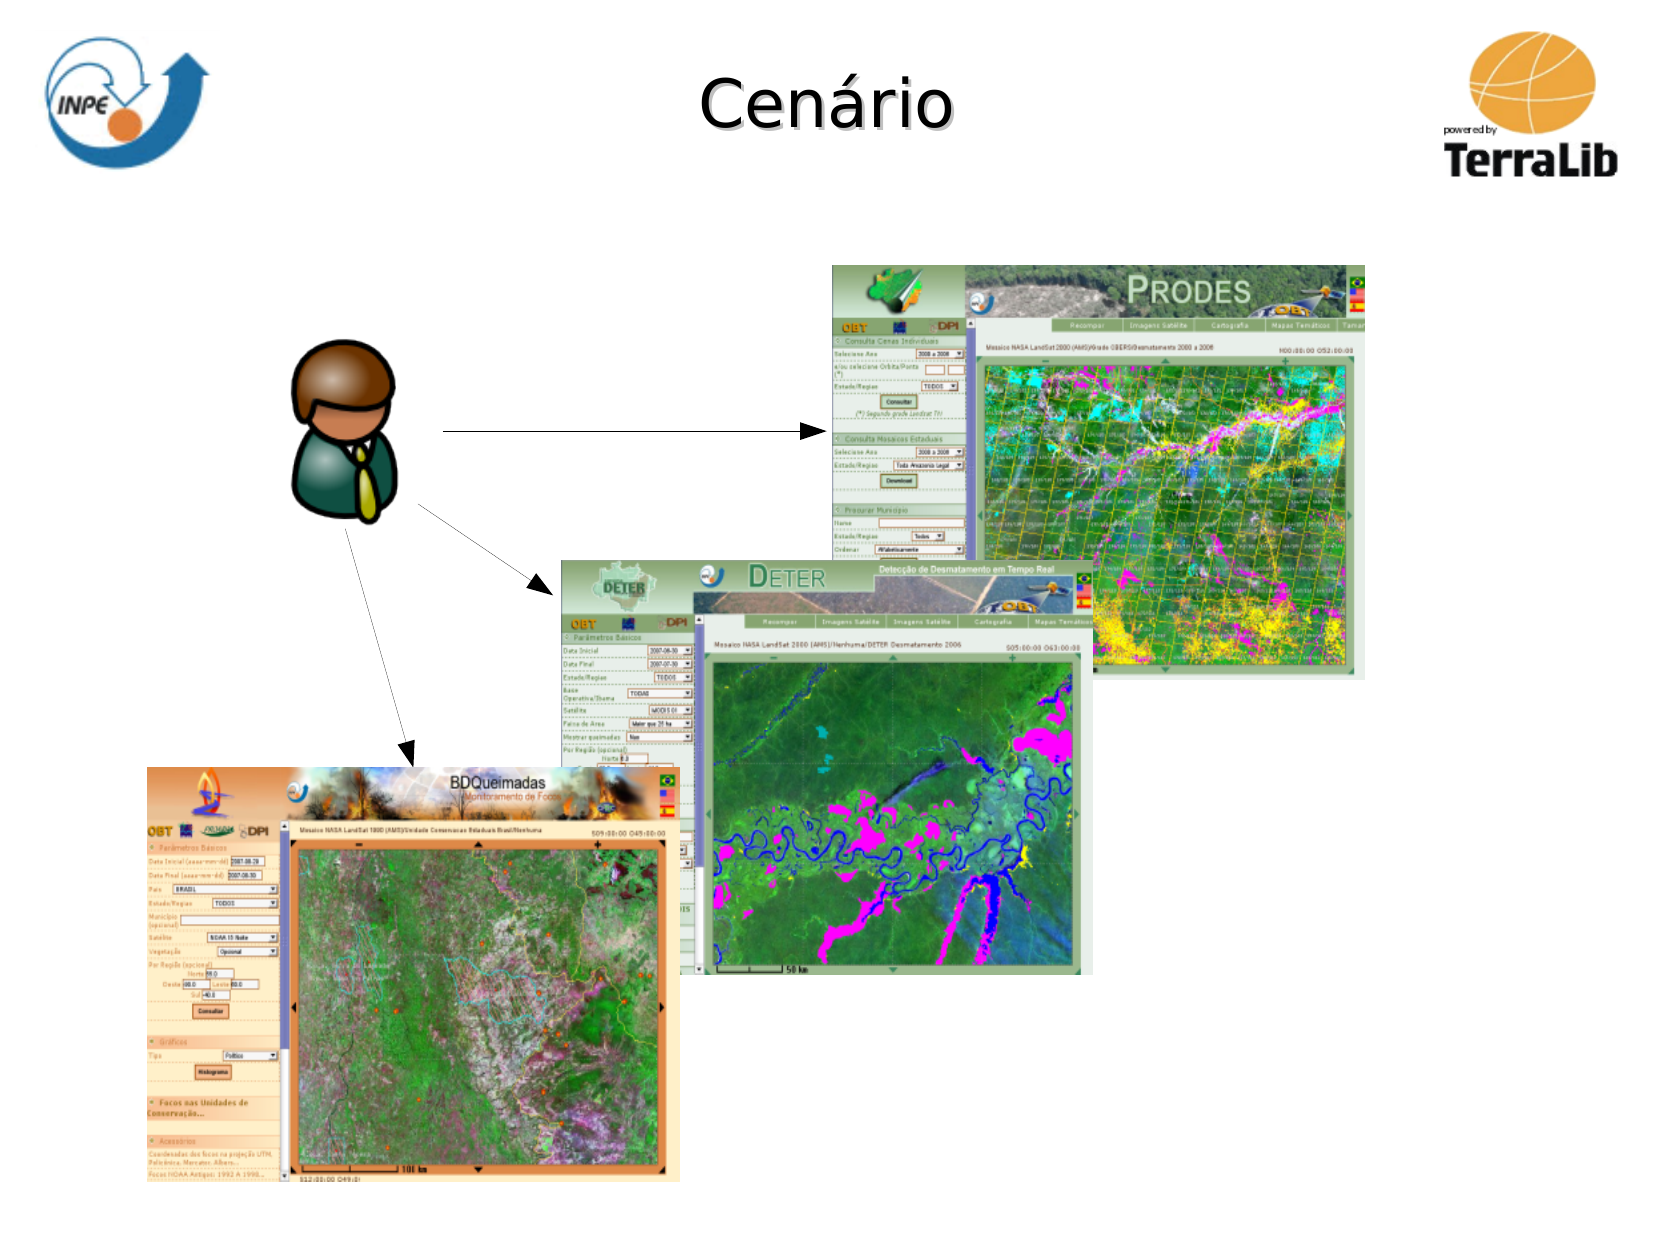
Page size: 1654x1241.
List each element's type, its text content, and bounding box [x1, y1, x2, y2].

picture [147, 265, 1365, 1182]
title Cenário [206, 33, 1447, 176]
picture [247, 333, 443, 529]
picture [1443, 29, 1619, 178]
picture [35, 29, 220, 178]
